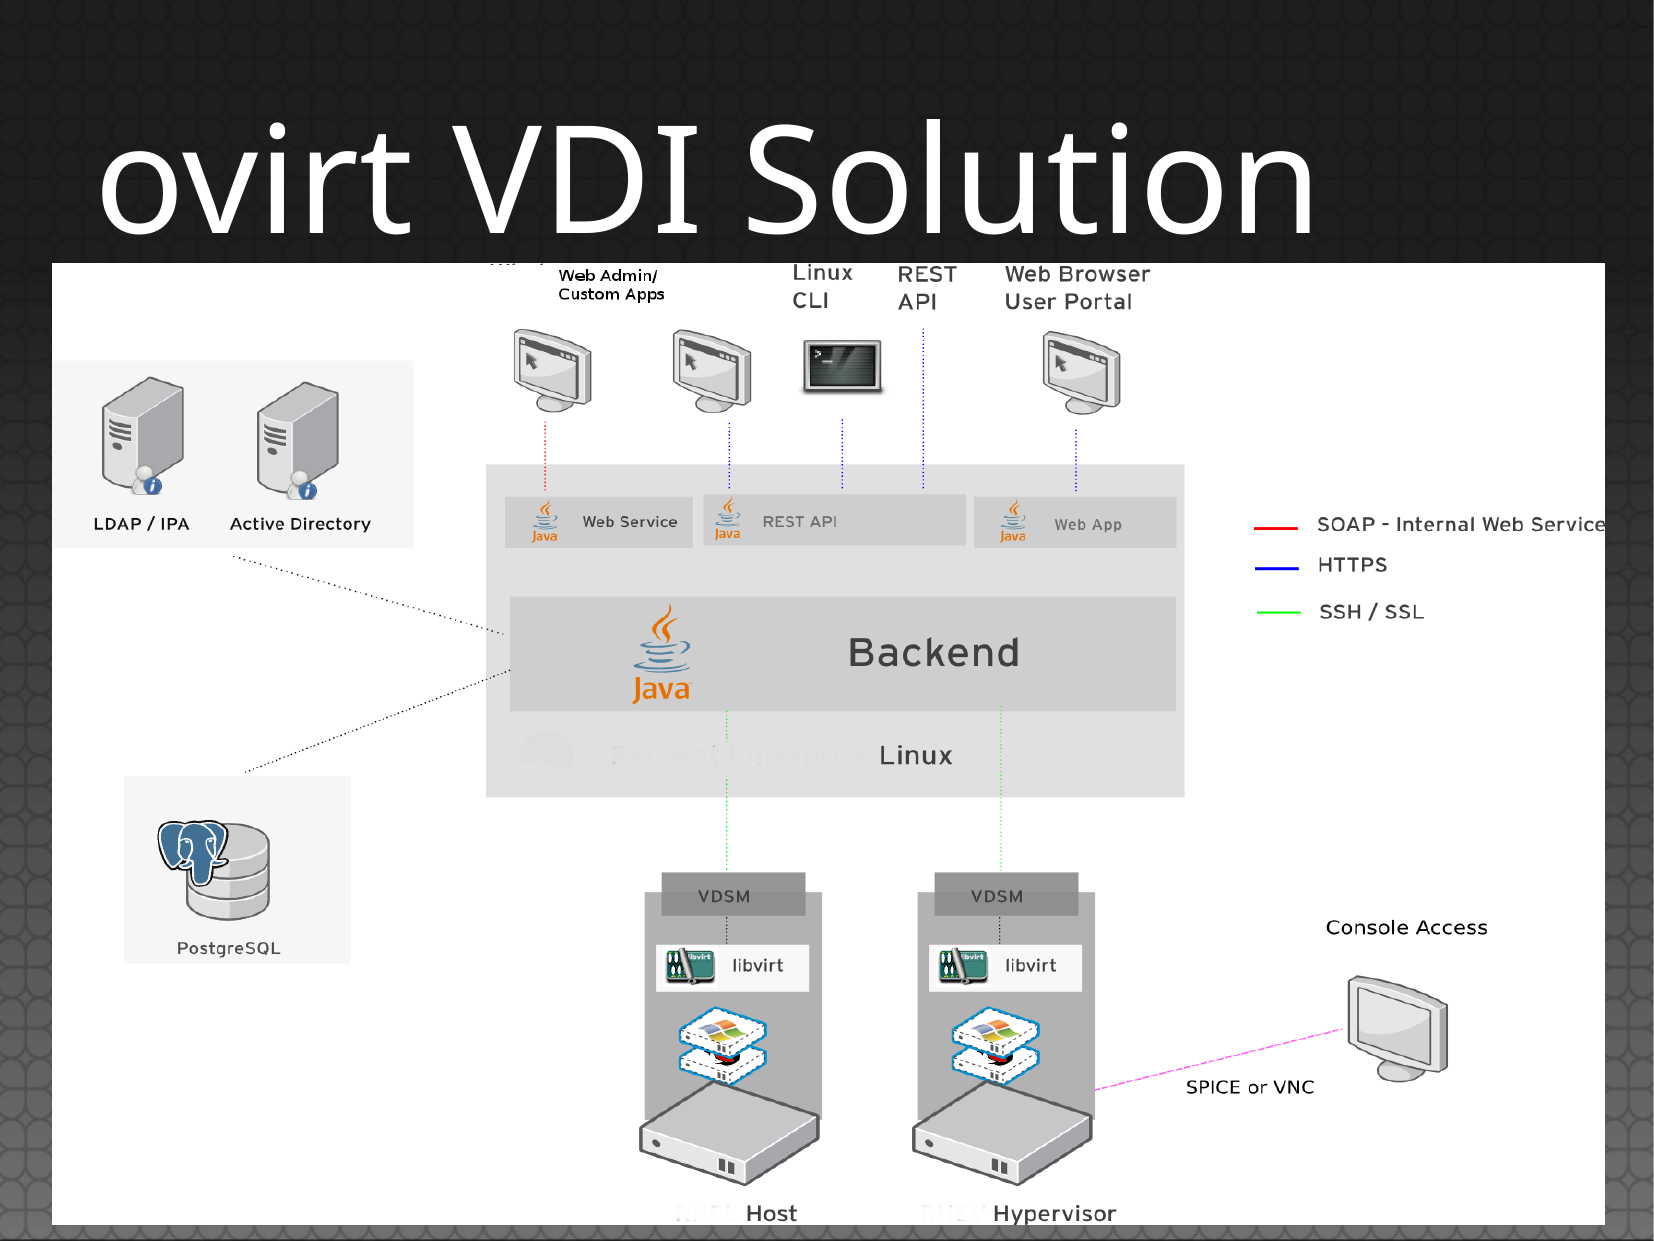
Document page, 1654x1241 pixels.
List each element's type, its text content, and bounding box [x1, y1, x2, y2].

picture [0, 0, 1654, 1241]
title ovirt VDI Solution [94, 88, 1426, 263]
